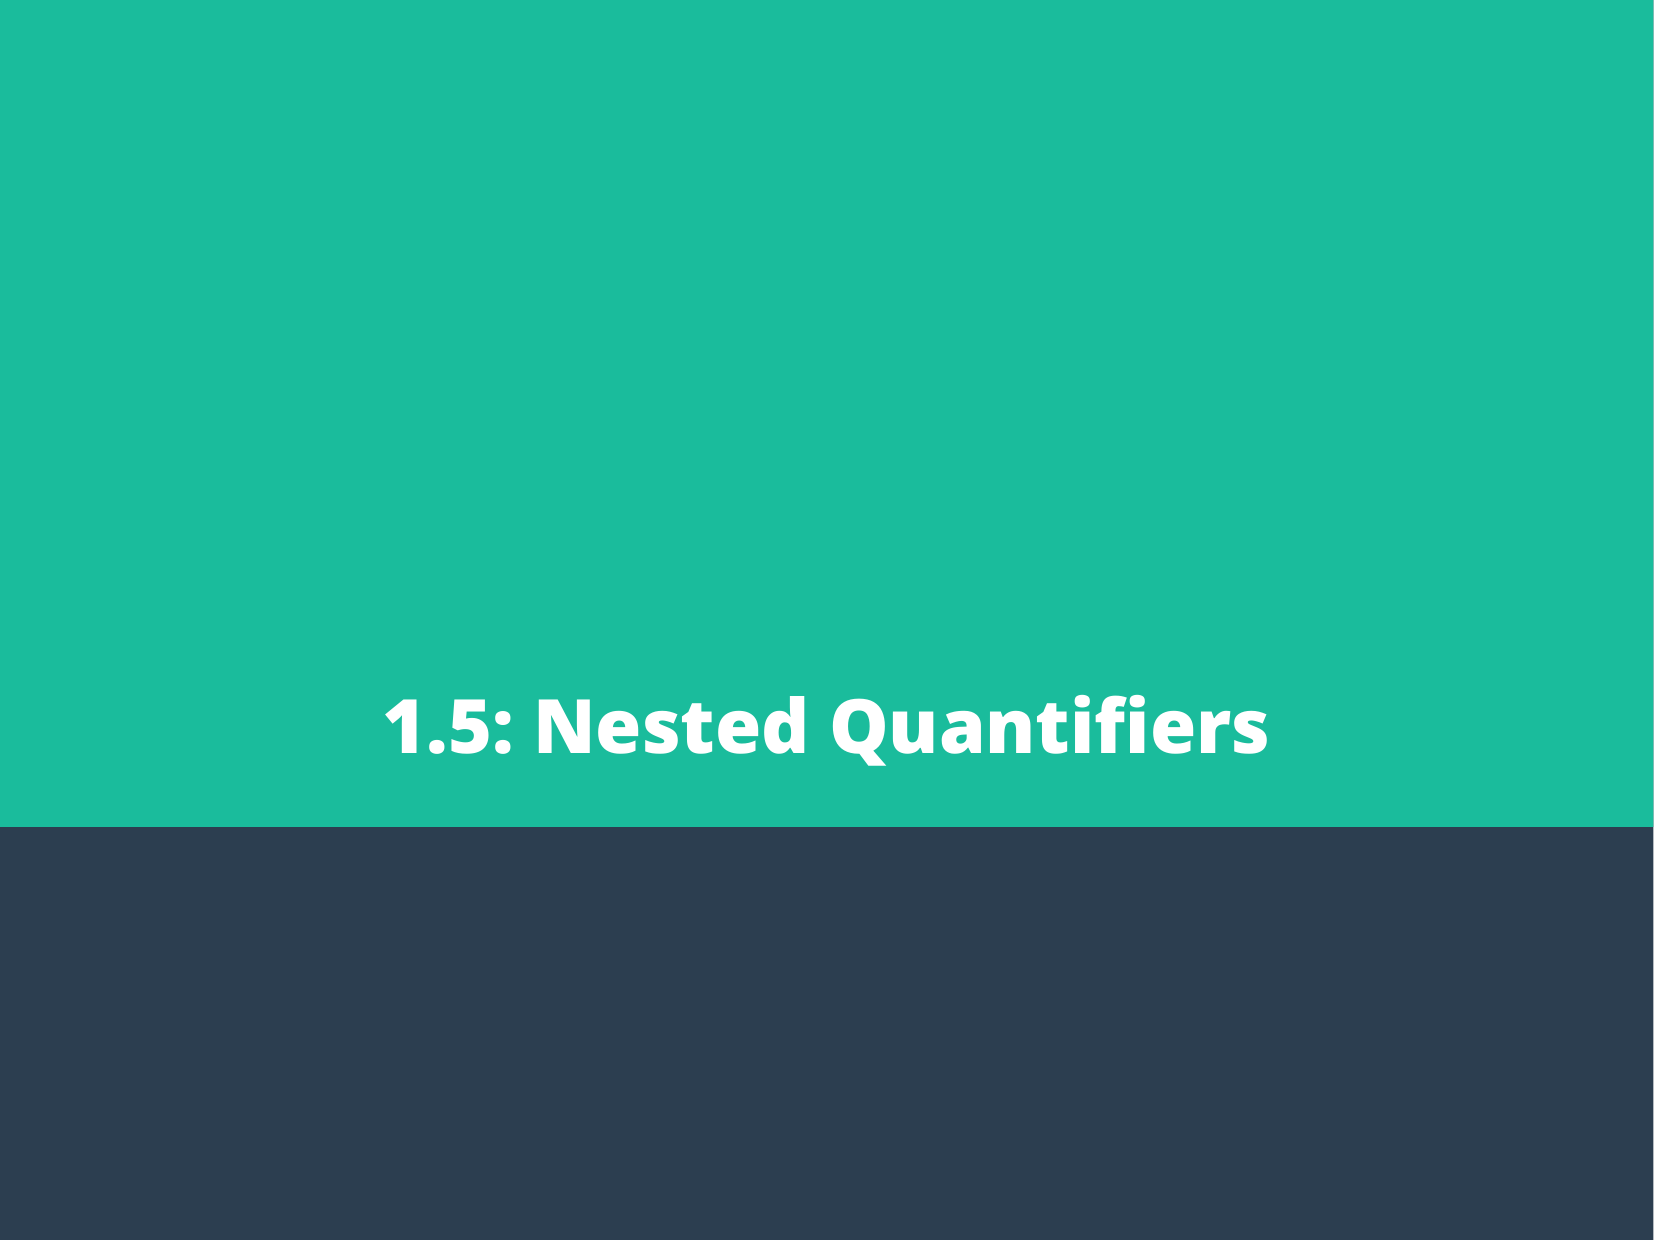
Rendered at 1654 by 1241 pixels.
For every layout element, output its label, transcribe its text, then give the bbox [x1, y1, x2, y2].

title 1.5: Nested Quantifiers [59, 620, 1595, 778]
